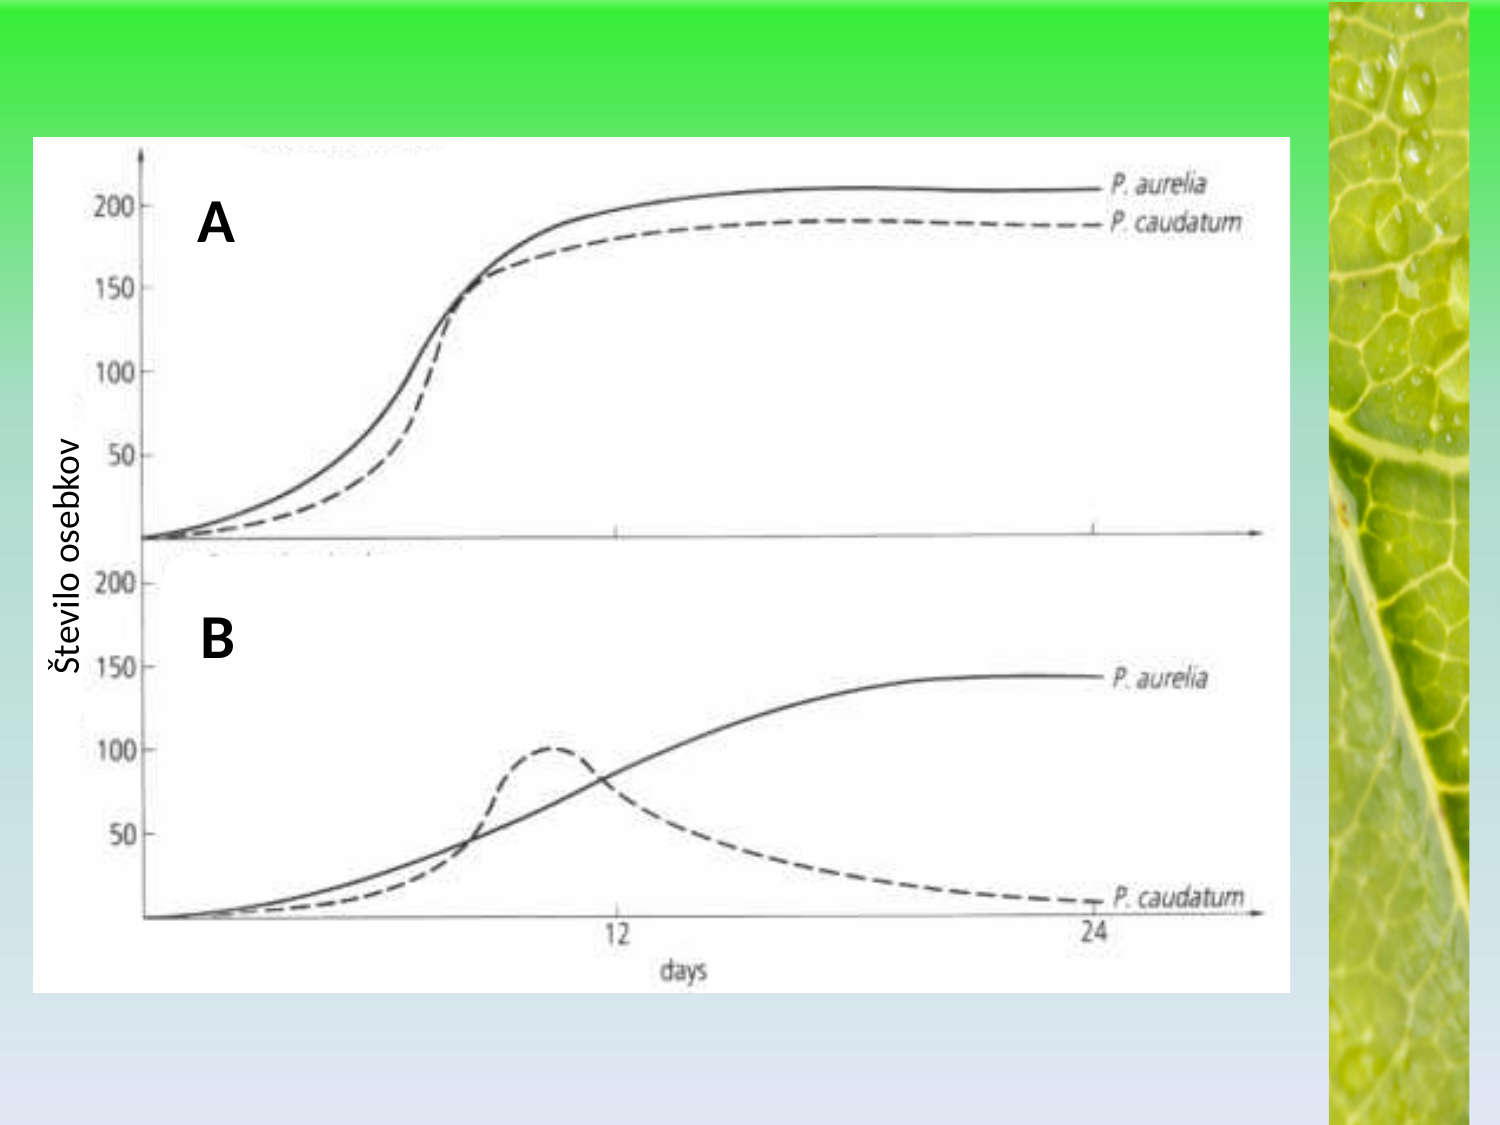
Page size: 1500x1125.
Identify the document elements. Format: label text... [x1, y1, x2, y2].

text_box Število osebkov [33, 263, 94, 689]
text_box B [185, 588, 239, 679]
text_box A [183, 172, 243, 263]
picture [0, 0, 1500, 1125]
